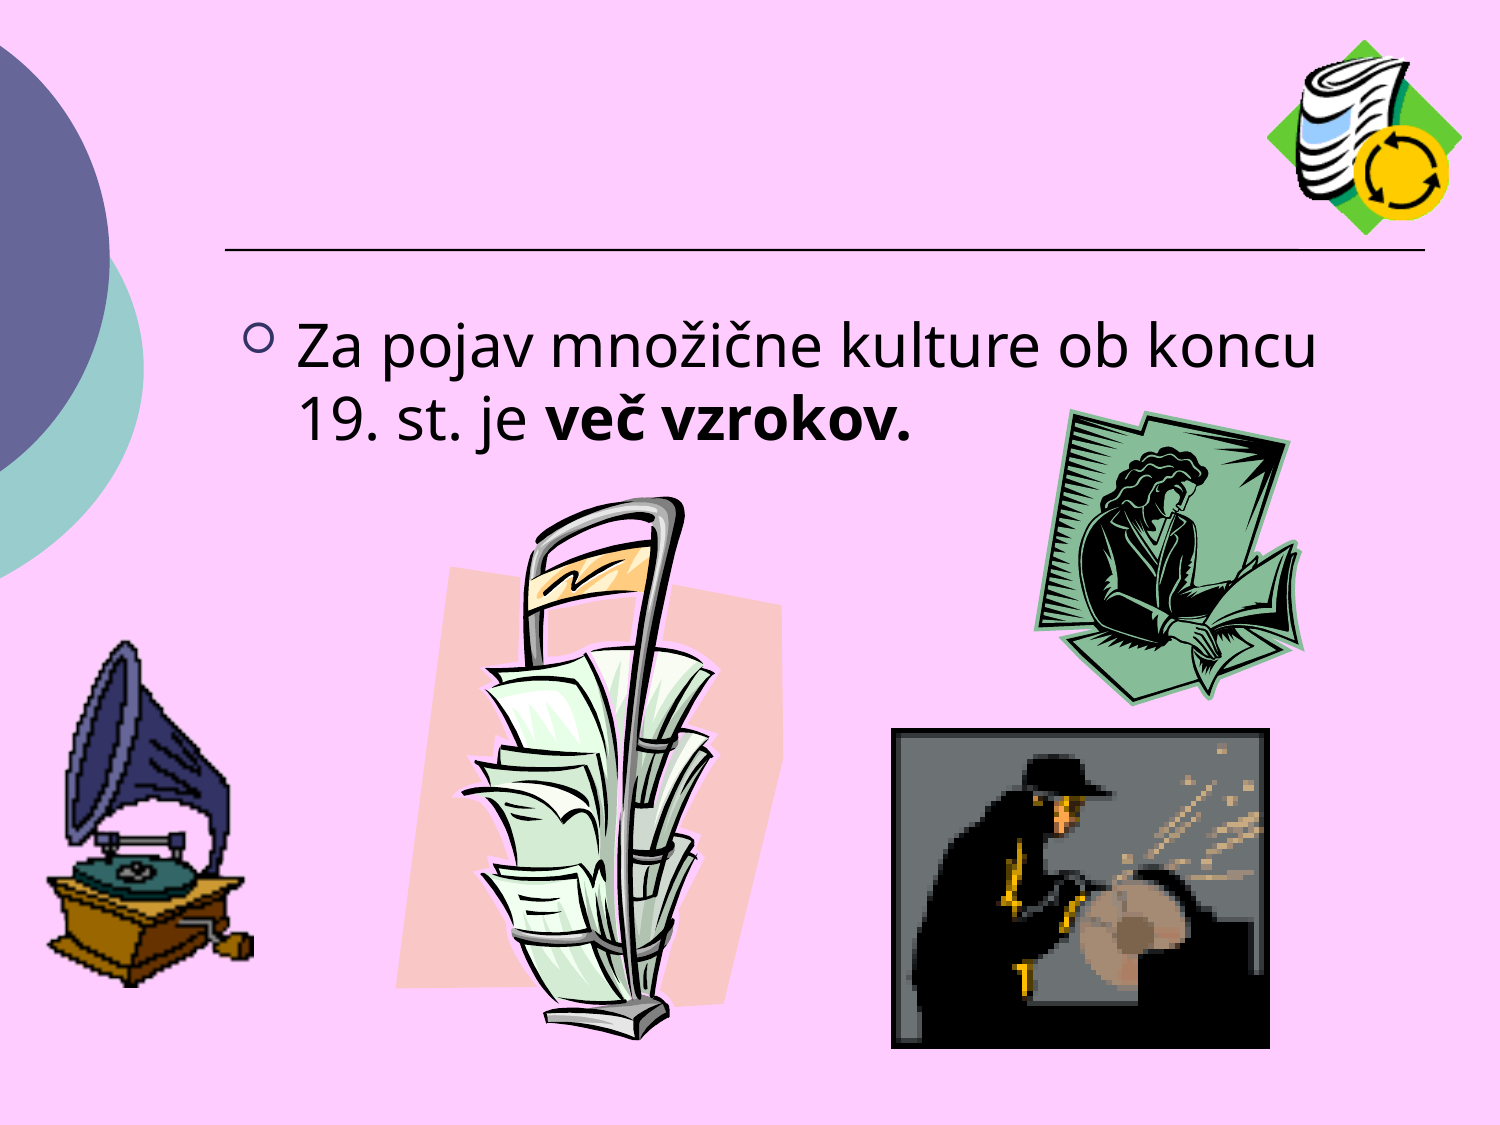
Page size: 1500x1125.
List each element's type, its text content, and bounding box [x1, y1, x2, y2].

picture [1257, 30, 1471, 244]
picture [29, 597, 254, 988]
picture [1033, 408, 1305, 707]
picture [891, 728, 1270, 1049]
list Za pojav množične kulture ob koncu 19. st. je več vzrokov. [224, 299, 1425, 975]
picture [395, 491, 789, 1046]
